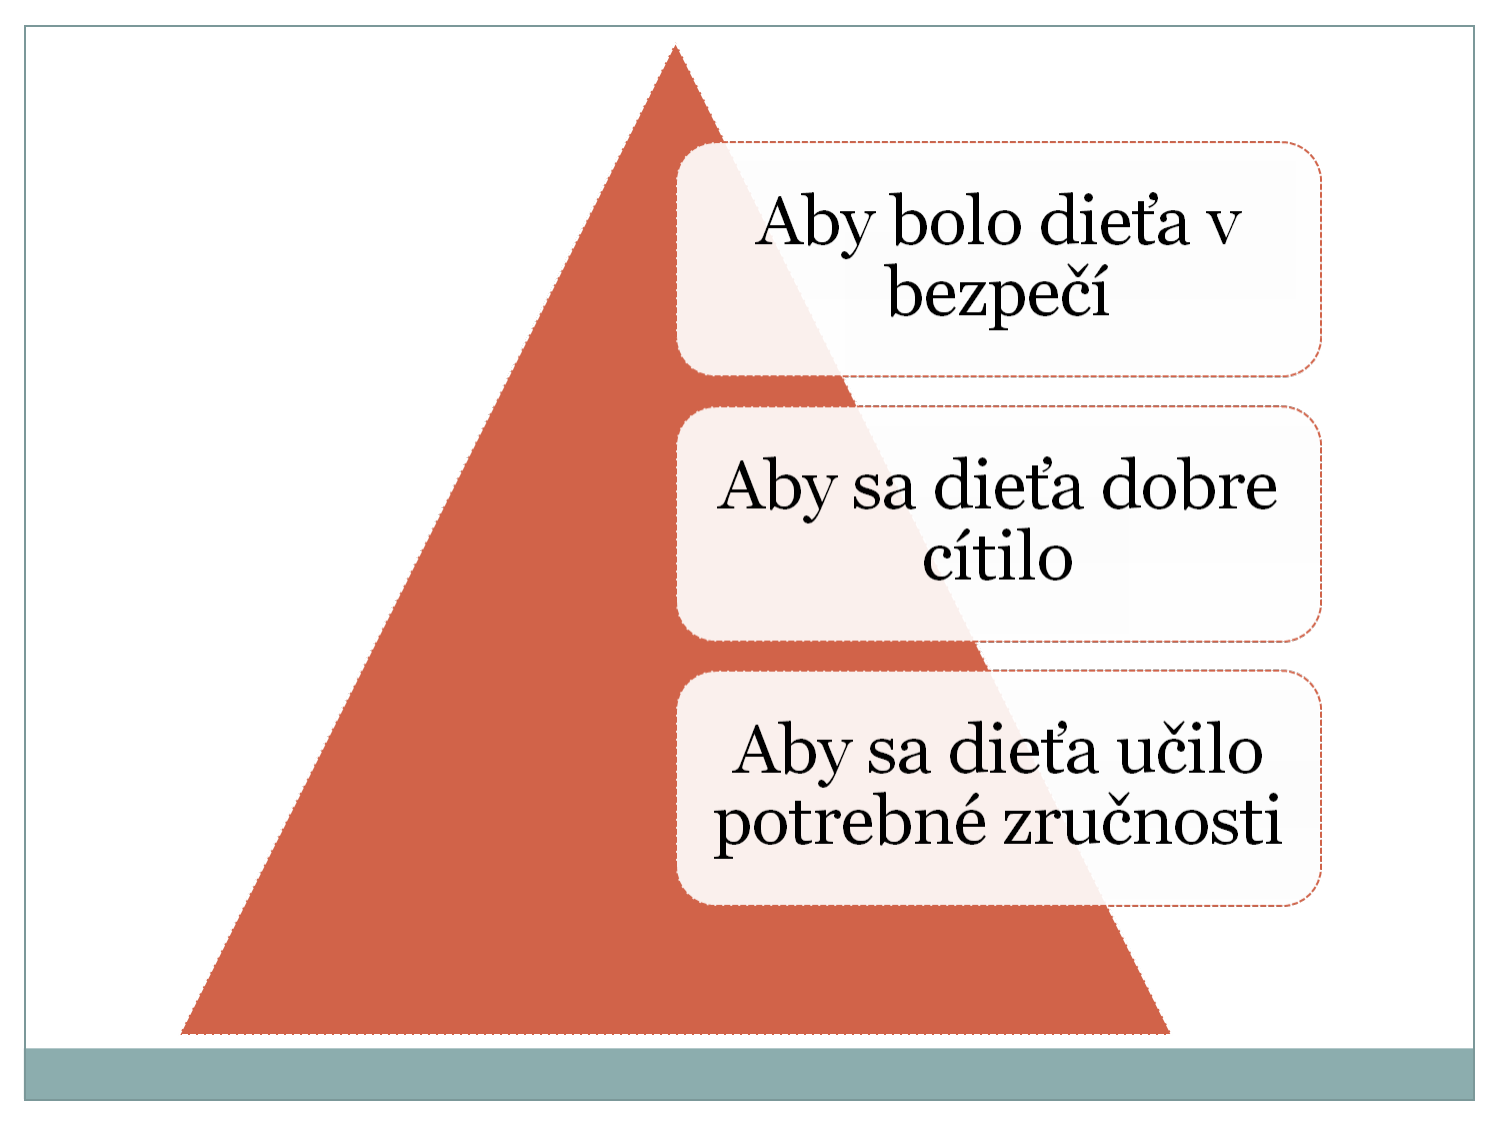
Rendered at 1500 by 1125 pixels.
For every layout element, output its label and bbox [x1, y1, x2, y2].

picture [52, 40, 1448, 1038]
